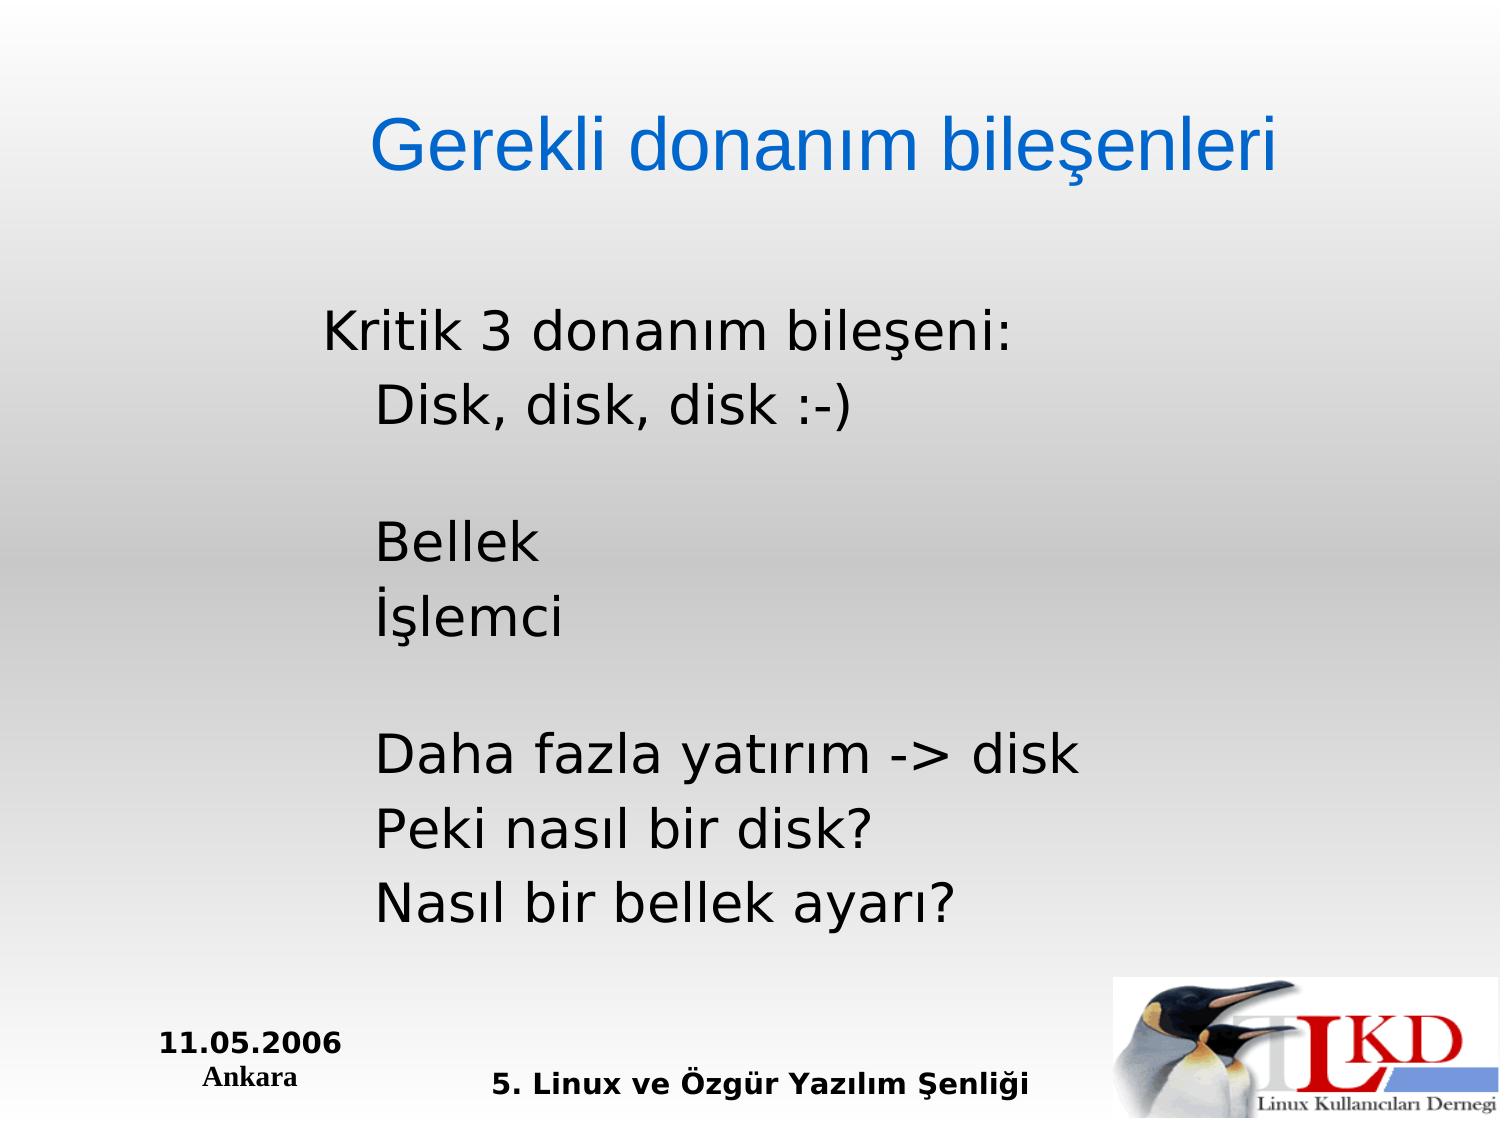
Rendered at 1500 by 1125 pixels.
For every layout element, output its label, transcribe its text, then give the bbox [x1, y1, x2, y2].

picture [1113, 977, 1499, 1118]
title Gerekli donanım bileşenleri [224, 49, 1425, 238]
list Kritik 3 donanım bileşeni: Disk, disk, disk :-) Bellek İşlemci Daha fazla yatırım -> disk Peki nasıl bir disk? Nasıl bir bellek ayarı? [224, 299, 1425, 975]
